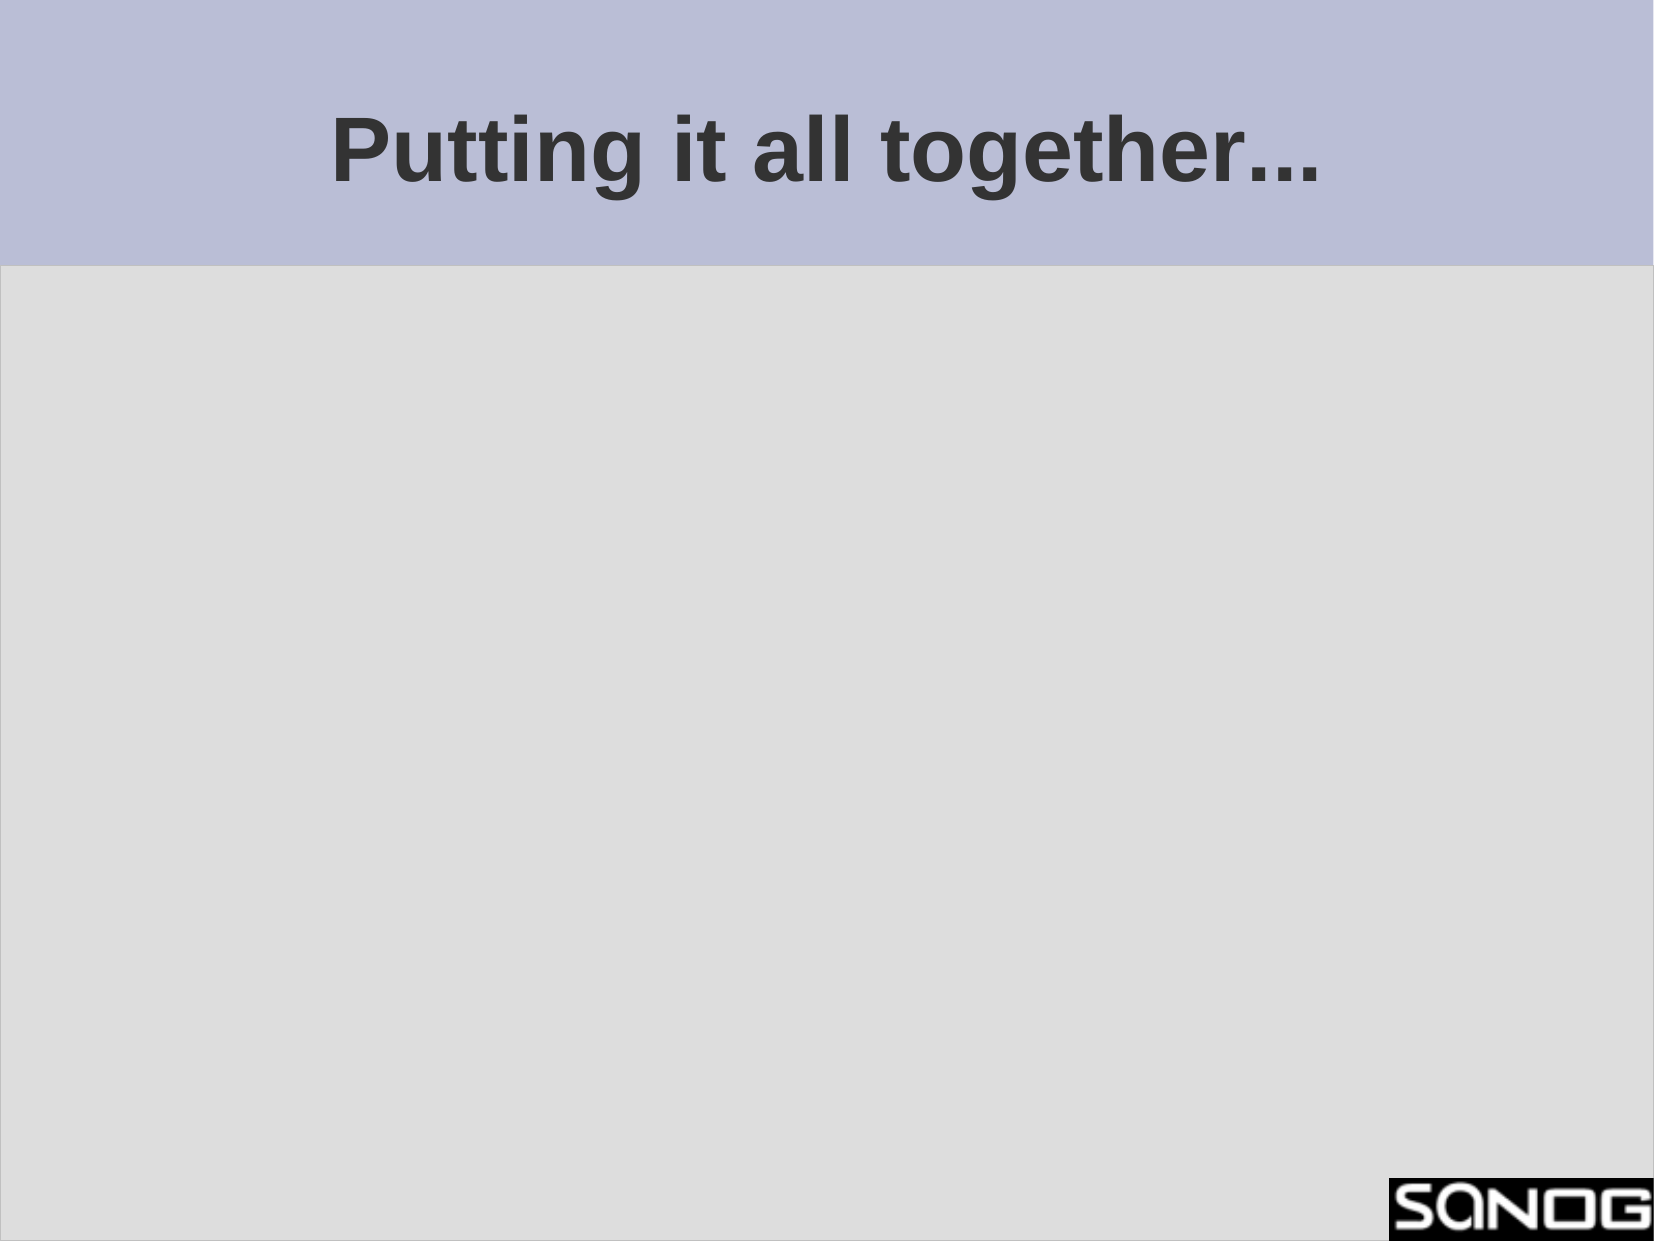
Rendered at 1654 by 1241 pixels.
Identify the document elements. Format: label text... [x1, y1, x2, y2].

picture [1389, 1178, 1654, 1241]
title Putting it all together... [121, 46, 1534, 254]
